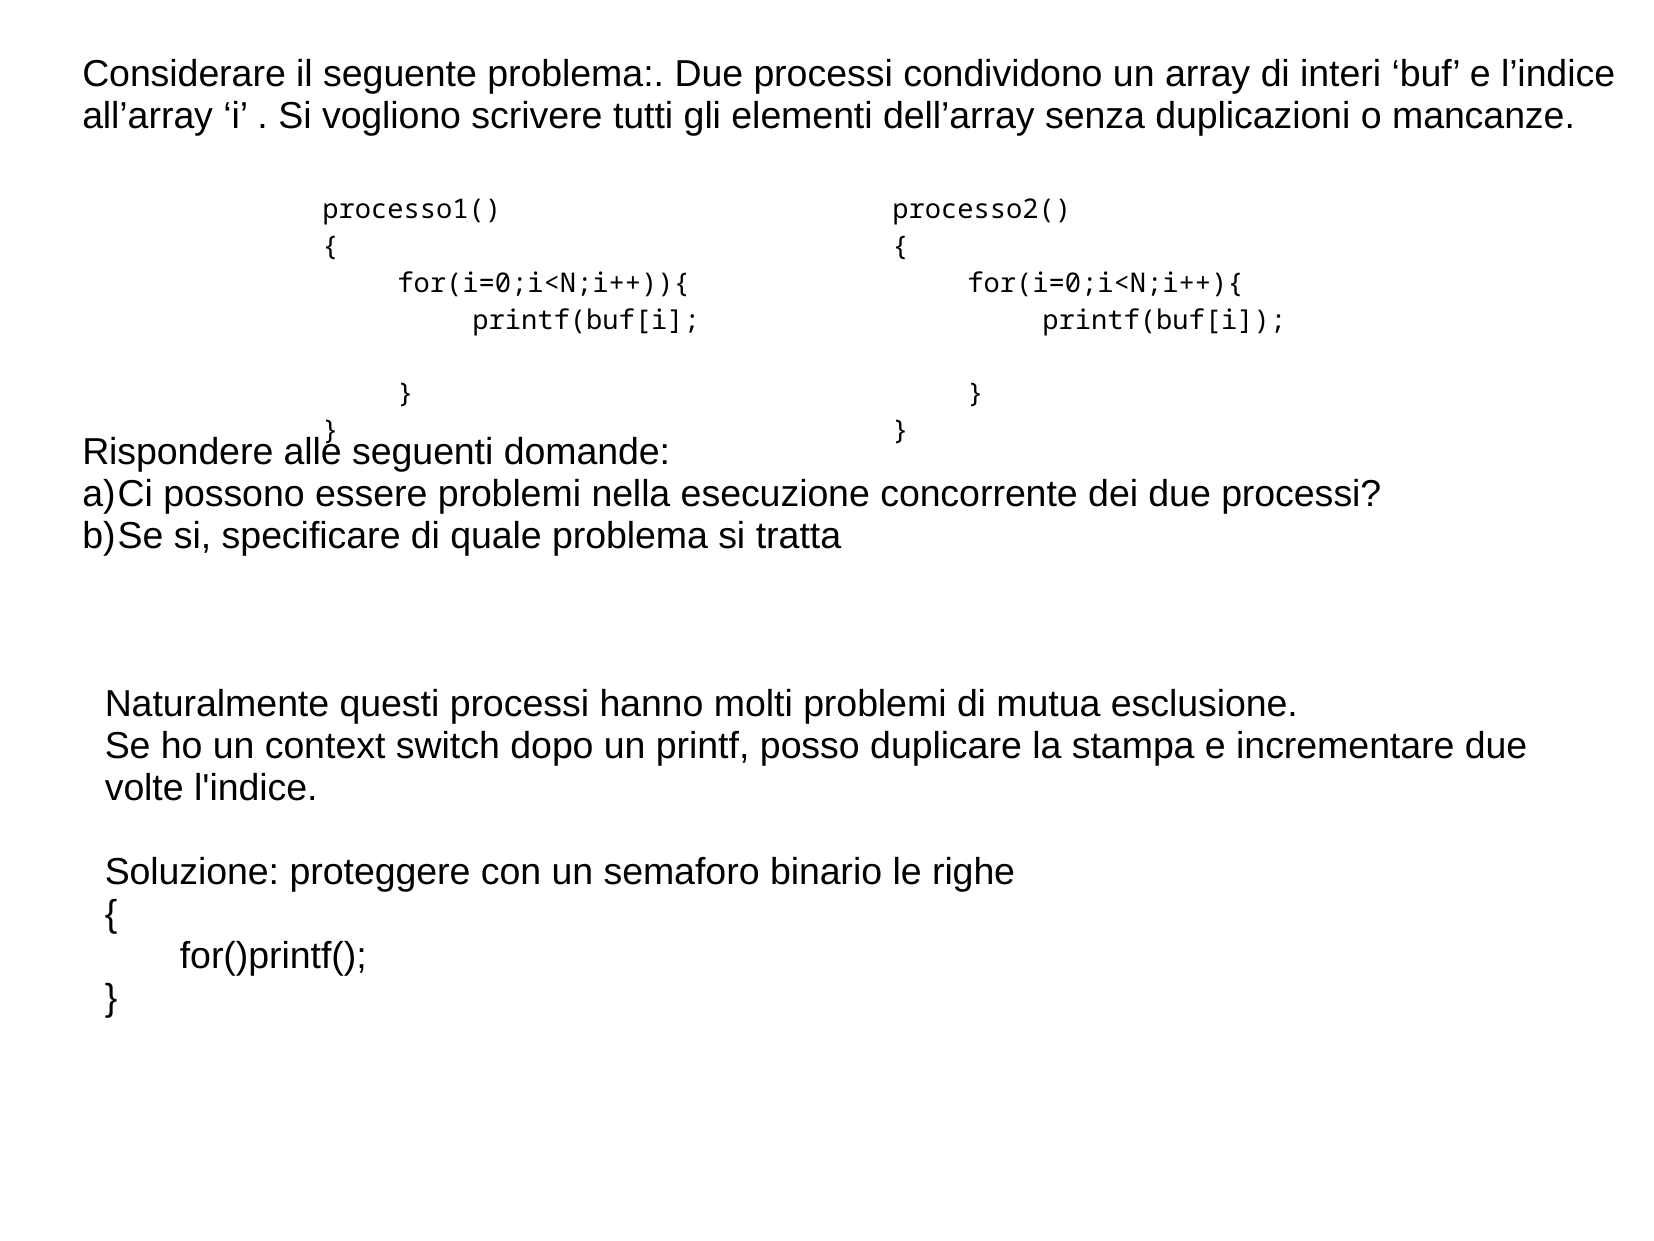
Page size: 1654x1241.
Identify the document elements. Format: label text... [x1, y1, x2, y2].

text_box Considerare il seguente problema:. Due processi condividono un array di interi ‘buf’ e l’indice all’array ‘i’ . Si vogliono scrivere tutti gli elementi dell’array senza duplicazioni o mancanze. Rispondere alle seguenti domande: Ci possono essere problemi nella esecuzione concorrente dei due processi? Se si, specificare di quale problema si tratta [30, 45, 1654, 606]
text_box processo1() { for(i=0;i<N;i++)){ printf(buf[i]; } } [270, 182, 751, 451]
text_box Naturalmente questi processi hanno molti problemi di mutua esclusione. Se ho un context switch dopo un printf, posso duplicare la stampa e incrementare due volte l'indice. Soluzione: proteggere con un semaforo binario le righe { for()printf(); } [90, 675, 1576, 1026]
text_box processo2() { for(i=0;i<N;i++){ printf(buf[i]); } } [840, 182, 1531, 451]
